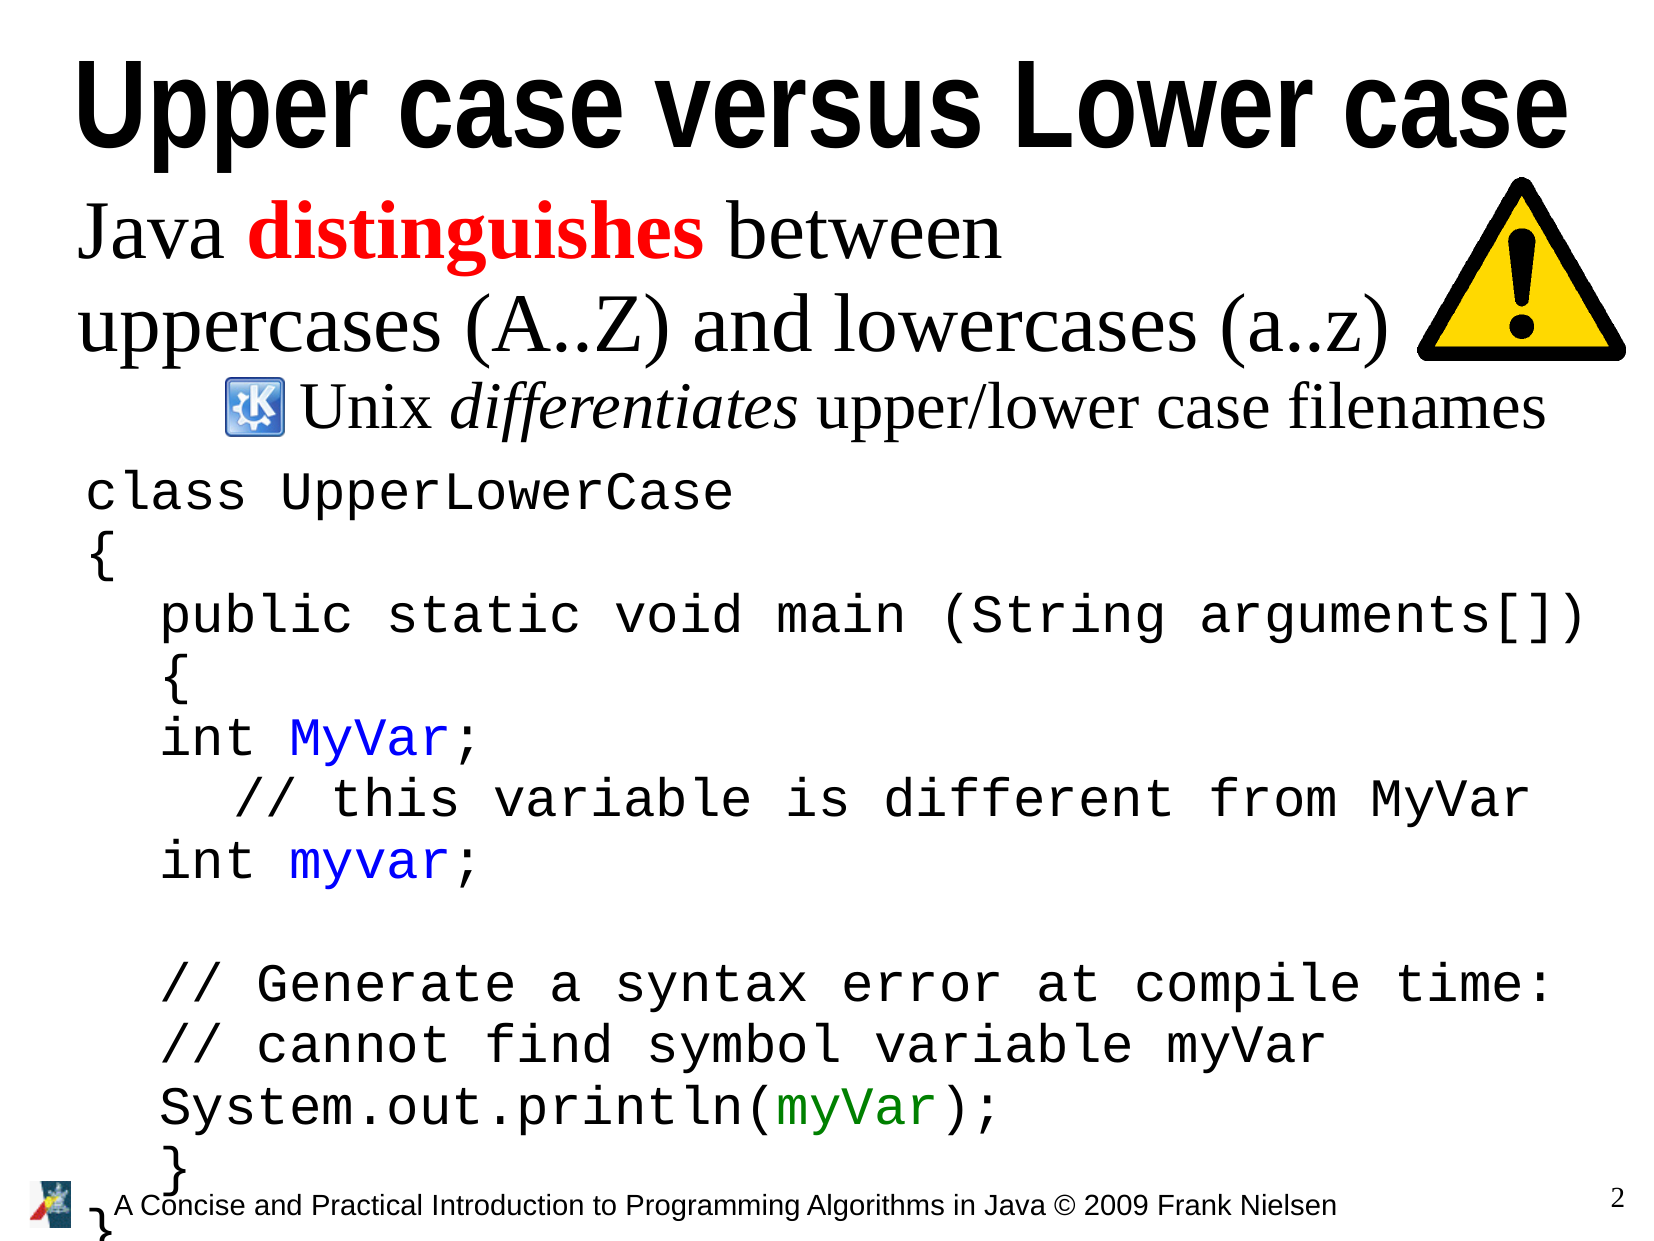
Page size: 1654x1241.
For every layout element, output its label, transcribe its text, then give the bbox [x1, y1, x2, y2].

picture [1417, 177, 1626, 361]
text_box class UpperLowerCase { public static void main (String arguments[]) { int MyVar; // this variable is different from MyVar int myvar; // Generate a syntax error at compile time: // cannot find symbol variable myVar System.out.println(myVar); } } [70, 456, 1605, 1223]
picture [225, 377, 285, 438]
picture [29, 1181, 71, 1228]
text_box Upper case versus Lower case [59, 23, 1587, 181]
text_box Java distinguishes between uppercases (A..Z) and lowercases (a..z) Unix differentiates upper/lower case filenames [63, 177, 1564, 451]
